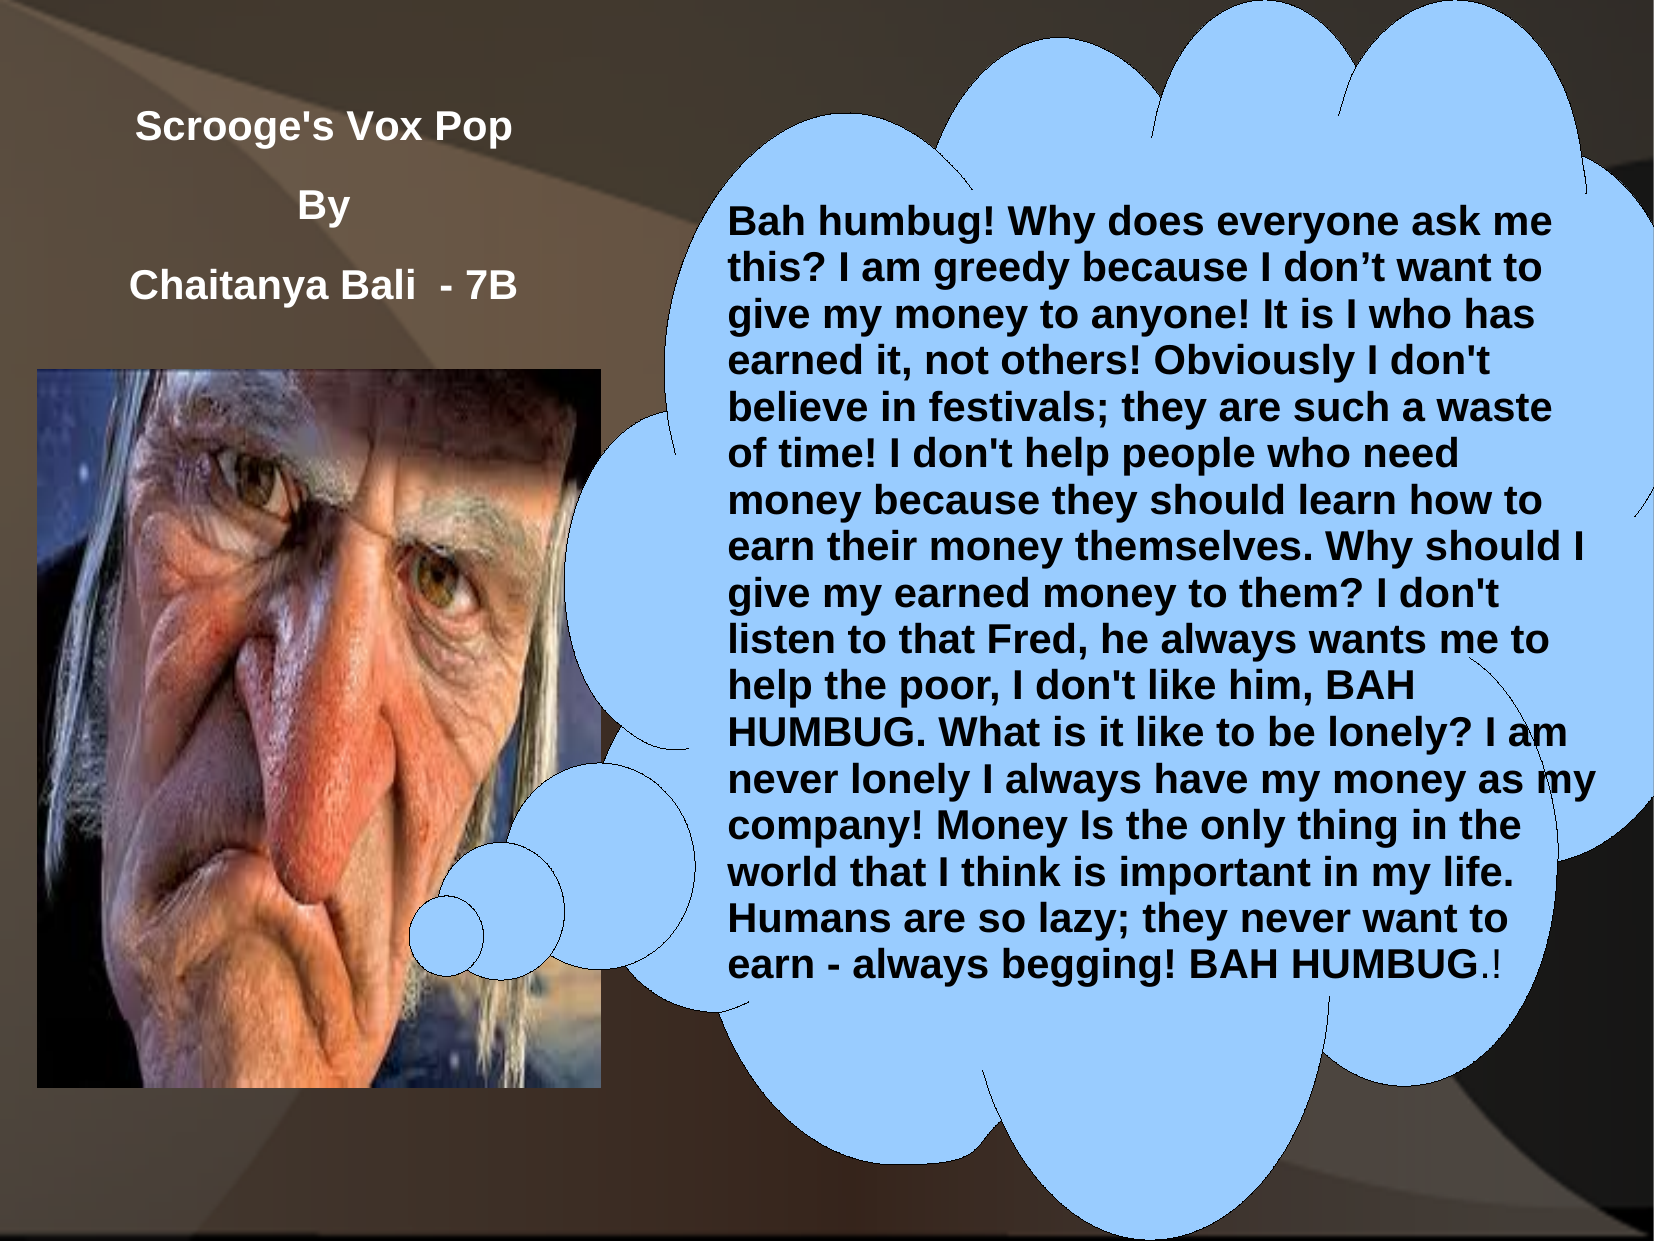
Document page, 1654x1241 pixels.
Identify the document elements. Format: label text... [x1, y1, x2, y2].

text_box Scrooge's Vox Pop By Chaitanya Bali - 7B [51, 0, 596, 407]
picture [37, 370, 601, 1088]
text_box [409, 202, 712, 1013]
text_box [720, 0, 1654, 837]
text_box [724, 1028, 1508, 1241]
text_box Bah humbug! Why does everyone ask me this? I am greedy because I don’t want to give my money to anyone! It is I who has earned it, not others! Obviously I don't believe in festivals; they are such a waste of time! I don't help people who need money because they should learn how to earn their money themselves. Why should I give my earned money to them? I don't listen to that Fred, he always wants me to help the poor, I don't like him, BAH HUMBUG. What is it like to be lonely? I am never lonely I always have my money as my company! Money Is the only thing in the world that I think is important in my life. Humans are so lazy; they never want to earn - always begging! BAH HUMBUG.! [712, 190, 1613, 1028]
